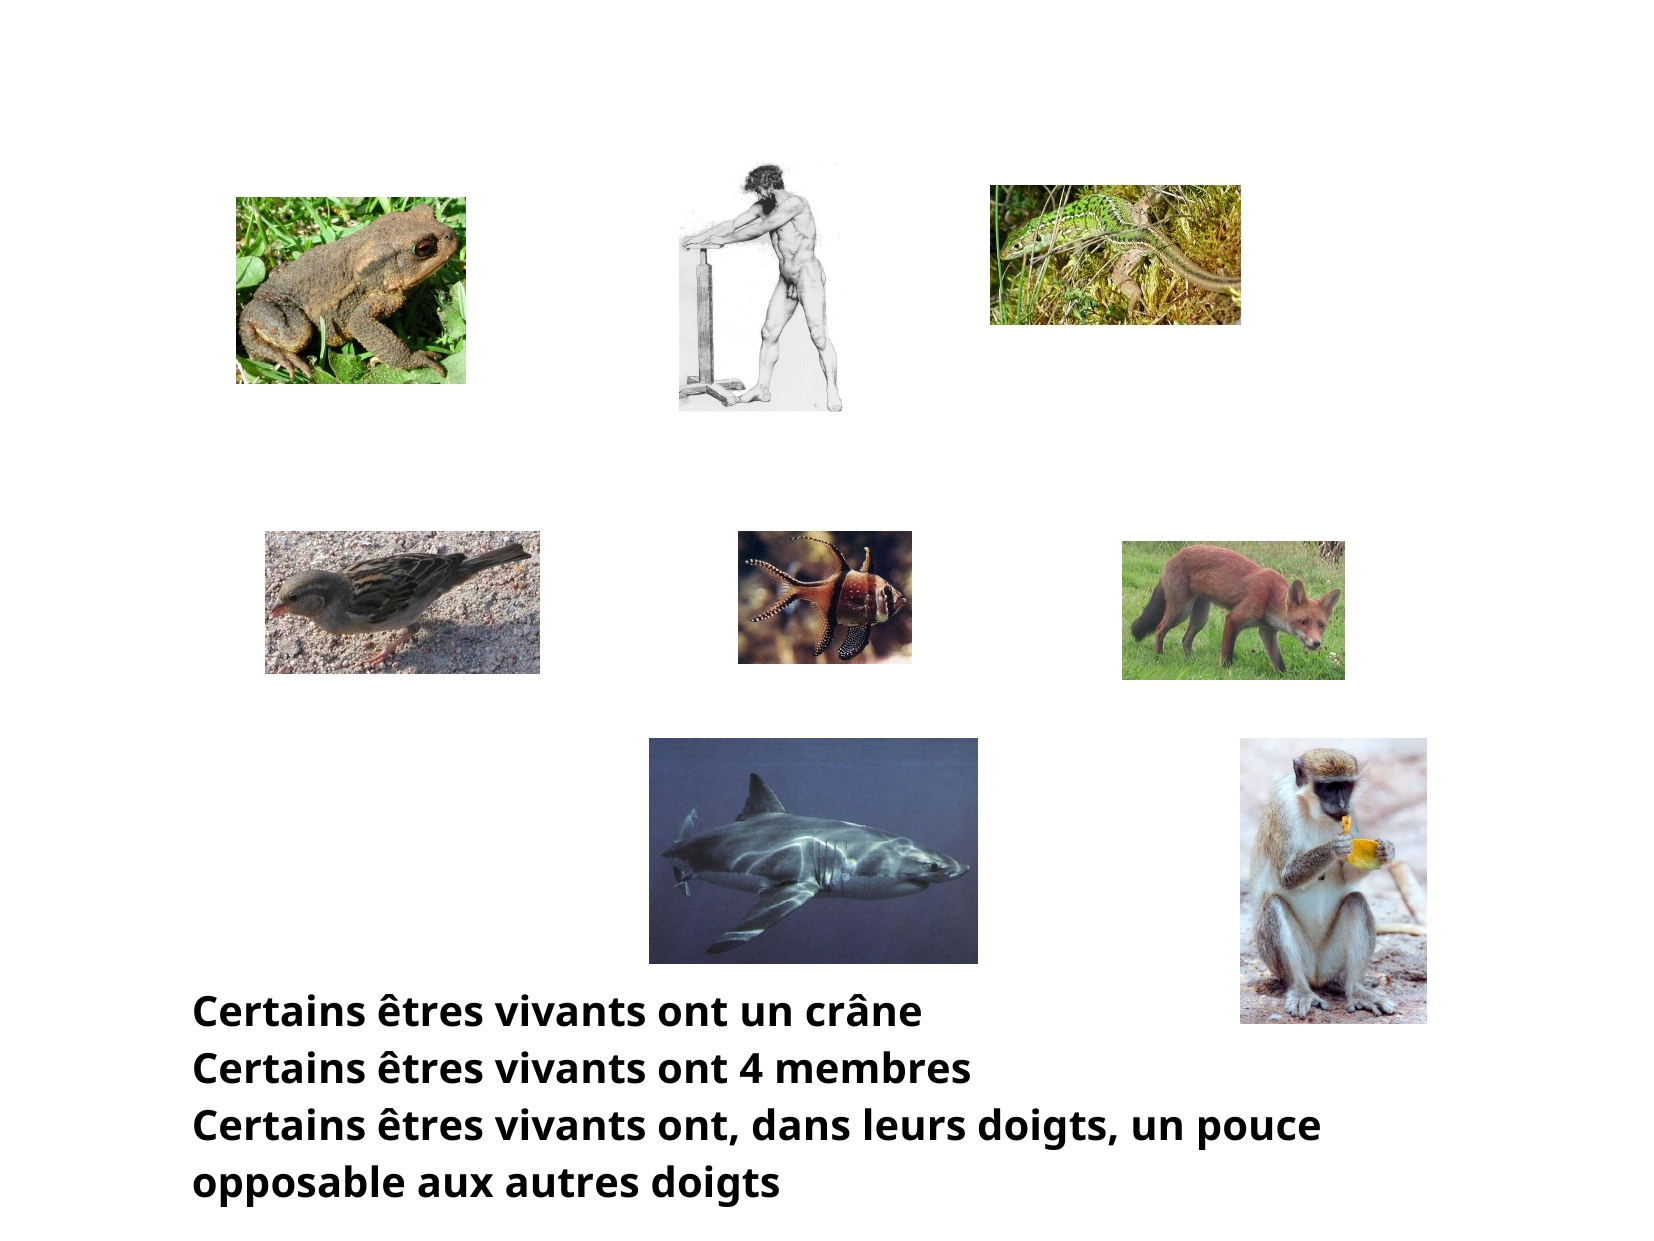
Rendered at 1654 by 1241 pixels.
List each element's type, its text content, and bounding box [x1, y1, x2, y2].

text_box Certains êtres vivants ont un crâne Certains êtres vivants ont 4 membres Certains êtres vivants ont, dans leurs doigts, un pouce opposable aux autres doigts [177, 974, 1506, 1191]
picture [990, 185, 1241, 325]
picture [1240, 738, 1427, 1024]
picture [265, 531, 540, 674]
picture [236, 197, 466, 384]
picture [738, 531, 912, 664]
picture [1122, 541, 1345, 680]
picture [679, 163, 844, 414]
picture [649, 738, 978, 964]
